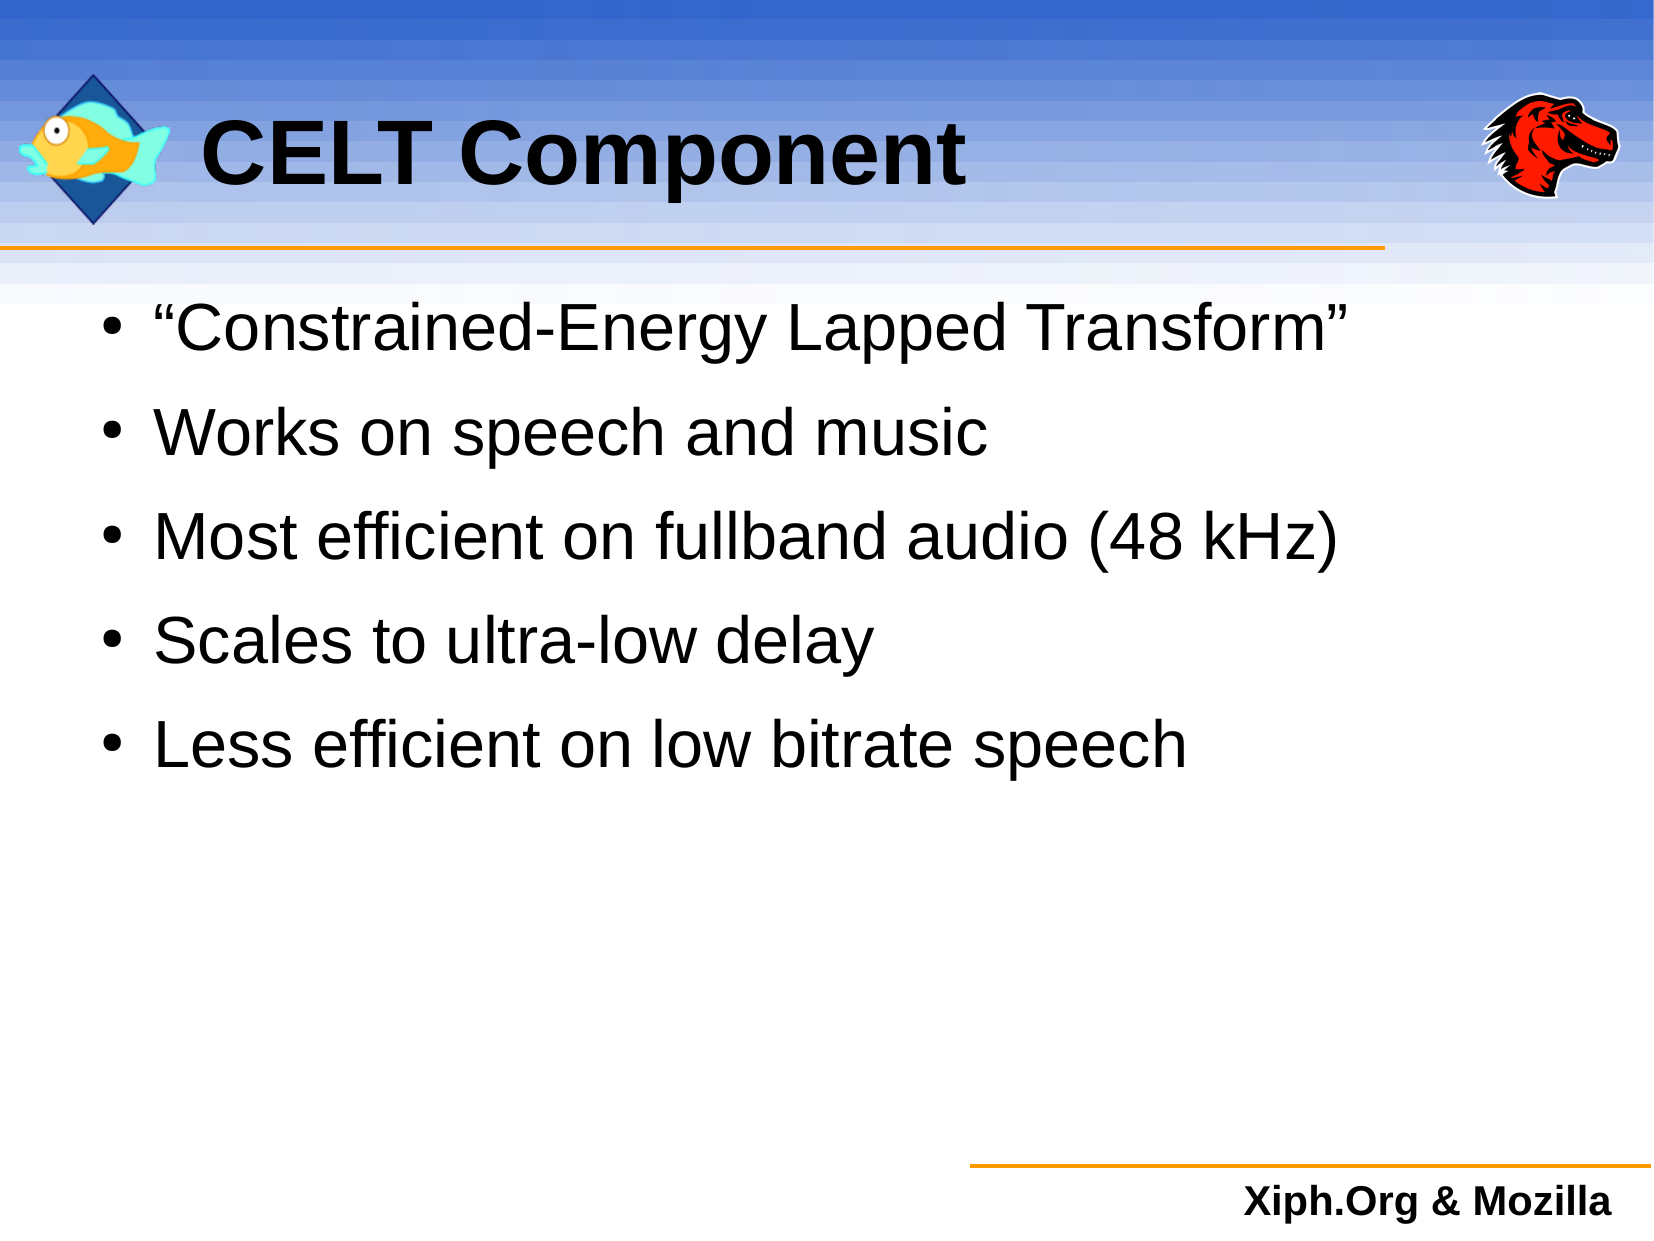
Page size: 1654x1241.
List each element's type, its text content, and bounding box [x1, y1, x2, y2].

title CELT Component [200, 49, 1571, 257]
list “Constrained-Energy Lapped Transform” Works on speech and music Most efficient on fullband audio (48 kHz) Scales to ultra-low delay Less efficient on low bitrate speech [82, 290, 1538, 1010]
picture [0, 0, 1654, 1241]
